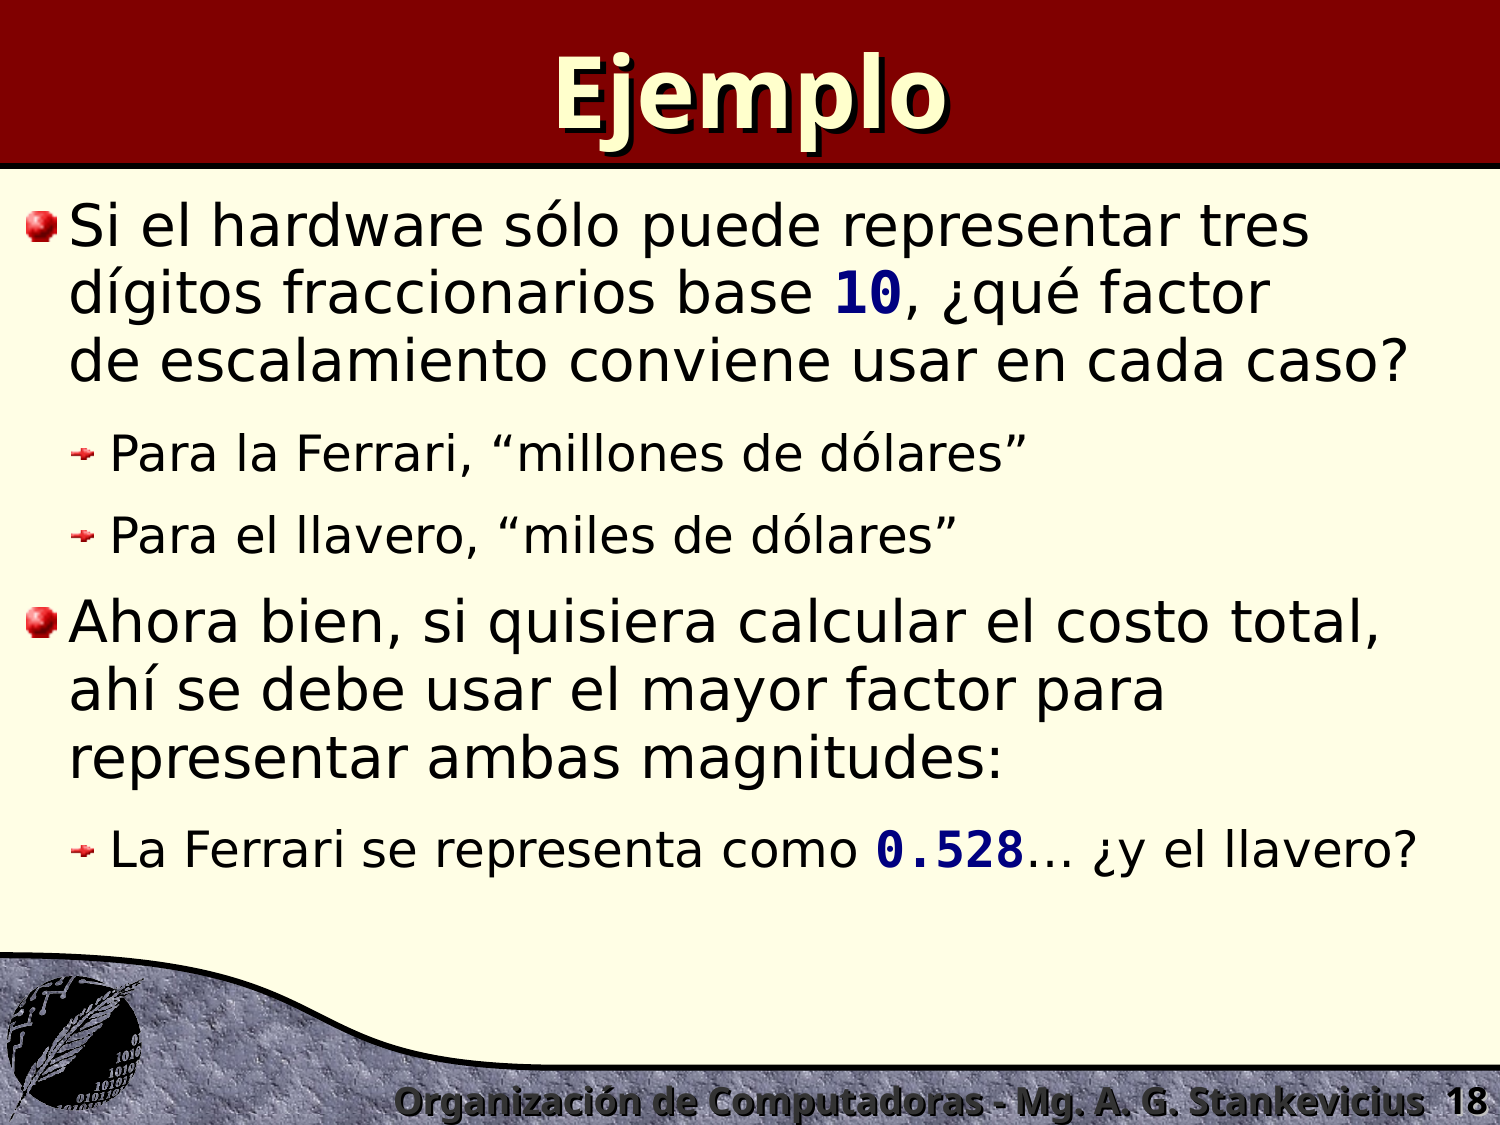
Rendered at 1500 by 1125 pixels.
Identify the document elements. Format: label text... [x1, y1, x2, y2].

title Ejemplo [15, 5, 1485, 160]
picture [1058, 1100, 1065, 1110]
picture [448, 1100, 455, 1110]
picture [0, 959, 1500, 1125]
list Si el hardware sólo puede representar tres dígitos fraccionarios base 10, ¿qué factor de escalamiento conviene usar en cada caso? Para la Ferrari, “millones de dólares” Para el llavero, “miles de dólares” Ahora bien, si quisiera calcular el costo total, ahí se debe usar el mayor factor para representar ambas magnitudes: La Ferrari se representa como 0.528… ¿y el llavero? [11, 192, 1486, 883]
picture [802, 1100, 806, 1110]
